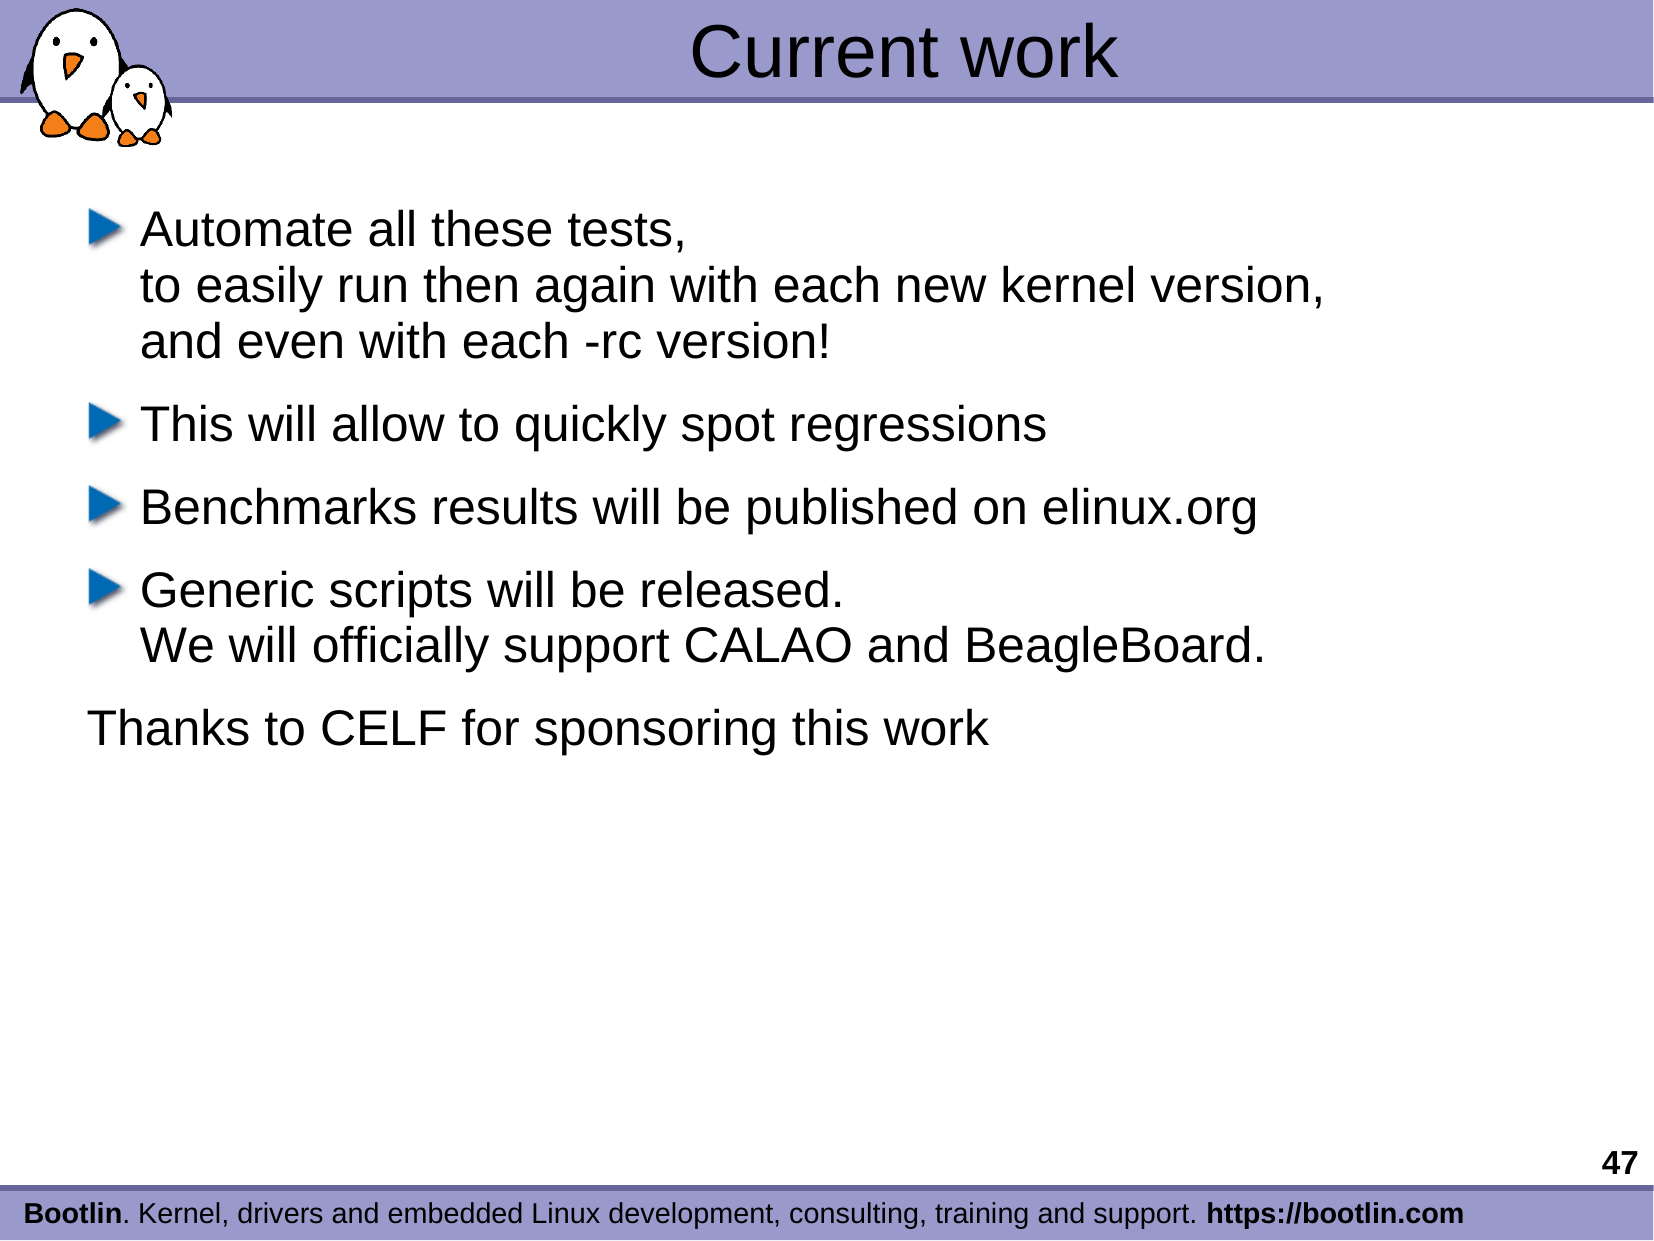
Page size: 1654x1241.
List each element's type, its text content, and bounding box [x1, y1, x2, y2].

list Automate all these tests, to easily run then again with each new kernel version, and even with each -rc version! This will allow to quickly spot regressions Benchmarks results will be published on elinux.org Generic scripts will be released. We will officially support CALAO and BeagleBoard. Thanks to CELF for sponsoring this work [68, 201, 1592, 1118]
title Current work [178, 5, 1631, 97]
picture [20, 8, 172, 147]
